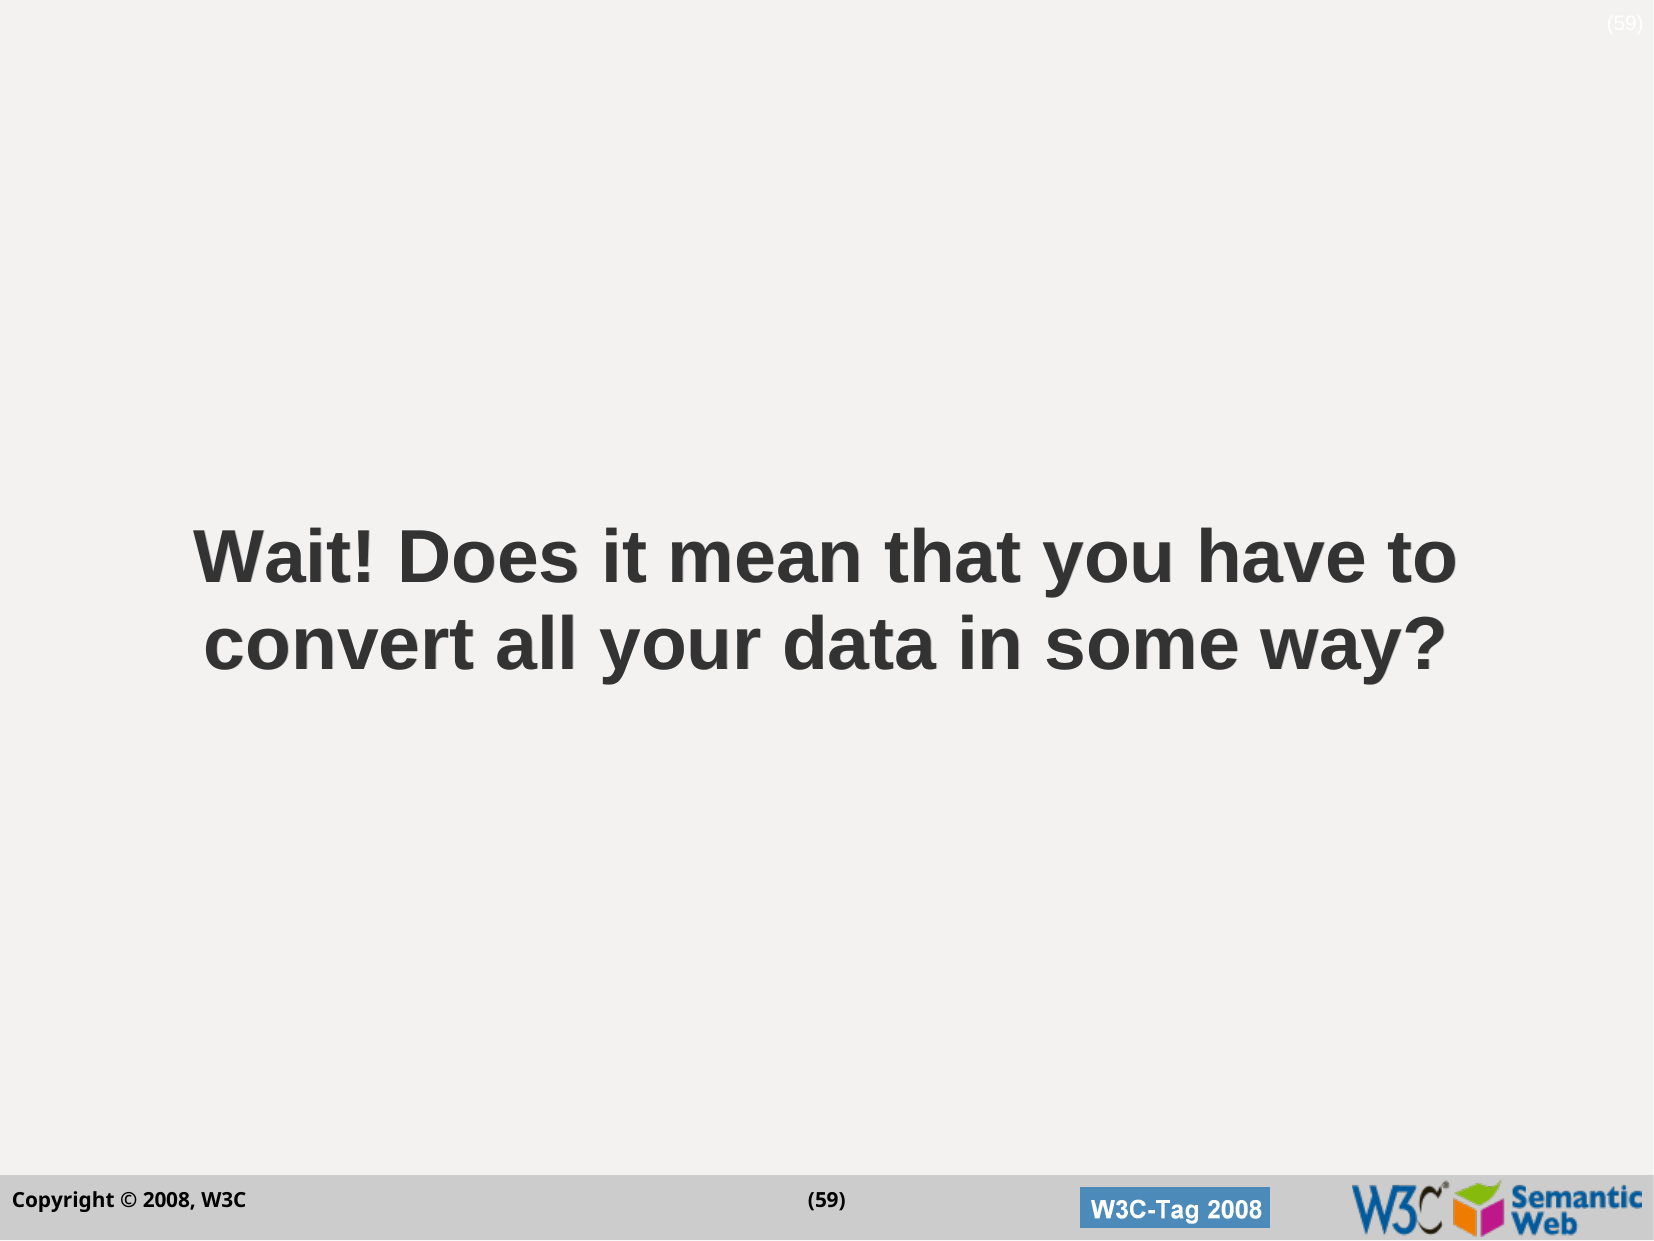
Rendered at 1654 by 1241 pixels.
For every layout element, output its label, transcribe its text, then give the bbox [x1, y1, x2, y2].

picture [1080, 1187, 1270, 1228]
picture [1352, 1178, 1642, 1237]
title Wait! Does it mean that you have to convert all your data in some way? [59, 512, 1595, 684]
